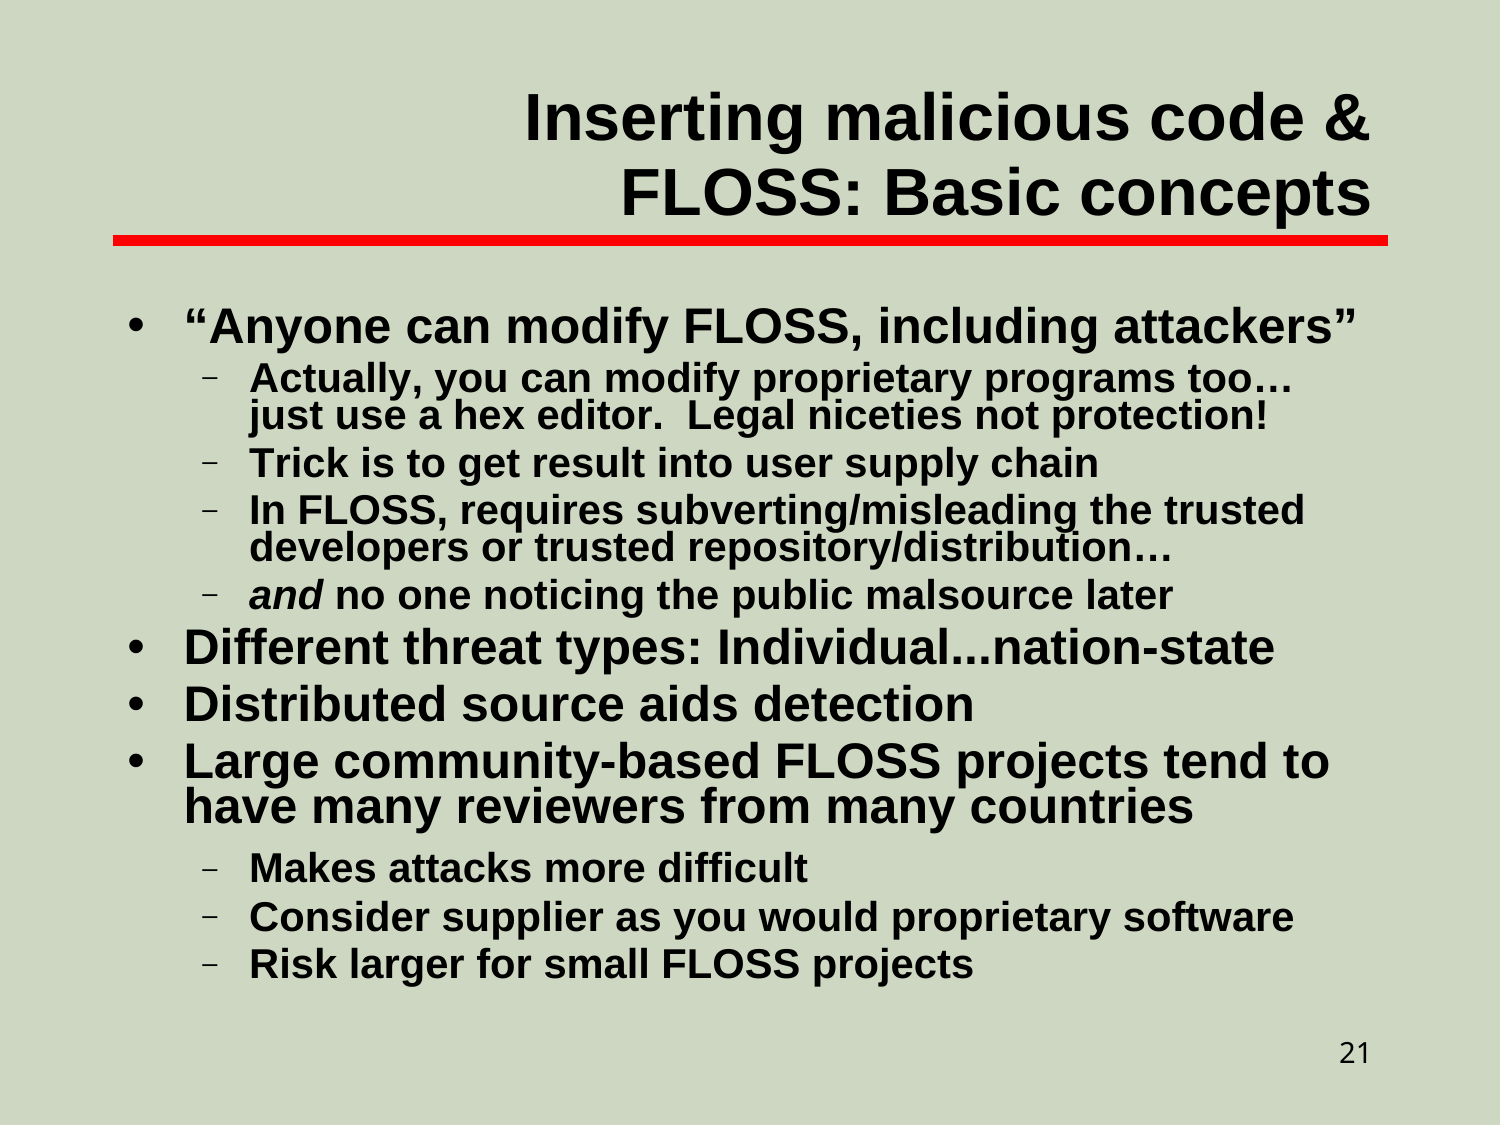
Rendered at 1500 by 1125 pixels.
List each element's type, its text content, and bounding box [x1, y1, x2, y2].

title Inserting malicious code & FLOSS: Basic concepts [337, 72, 1388, 238]
list “Anyone can modify FLOSS, including attackers” Actually, you can modify proprietary programs too… just use a hex editor. Legal niceties not protection! Trick is to get result into user supply chain In FLOSS, requires subverting/misleading the trusted developers or trusted repository/distribution… and no one noticing the public malsource later Different threat types: Individual...nation-state Distributed source aids detection Large community-based FLOSS projects tend to have many reviewers from many countries Makes attacks more difficult Consider supplier as you would proprietary software Risk larger for small FLOSS projects [112, 299, 1388, 1038]
